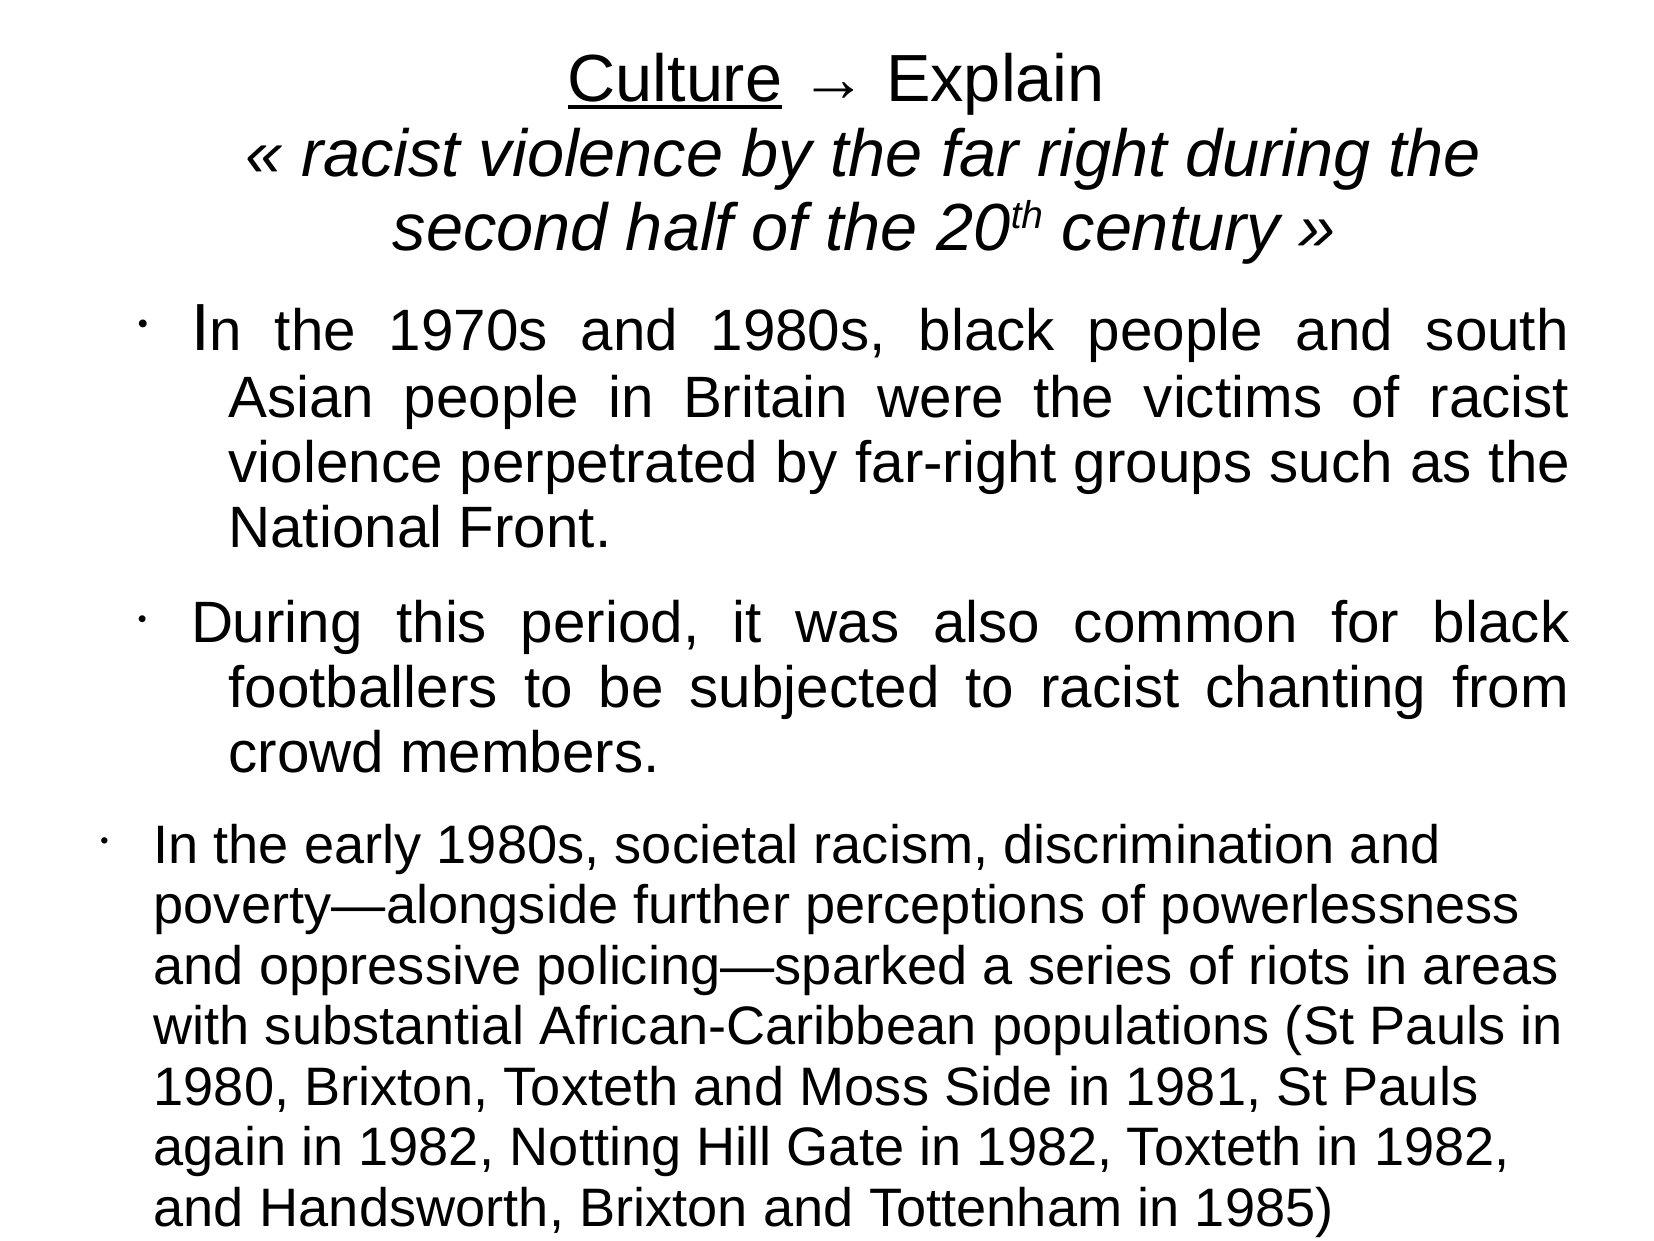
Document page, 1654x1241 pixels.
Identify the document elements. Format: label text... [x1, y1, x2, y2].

list In the 1970s and 1980s, black people and south Asian people in Britain were the victims of racist violence perpetrated by far-right groups such as the National Front. During this period, it was also common for black footballers to be subjected to racist chanting from crowd members. In the early 1980s, societal racism, discrimination and poverty—alongside further perceptions of powerlessness and oppressive policing—sparked a series of riots in areas with substantial African-Caribbean populations (St Pauls in 1980, Brixton, Toxteth and Moss Side in 1981, St Pauls again in 1982, Notting Hill Gate in 1982, Toxteth in 1982, and Handsworth, Brixton and Tottenham in 1985) [82, 290, 1571, 1241]
title Culture → Explain « racist violence by the far right during the second half of the 20th century » [82, 39, 1571, 267]
